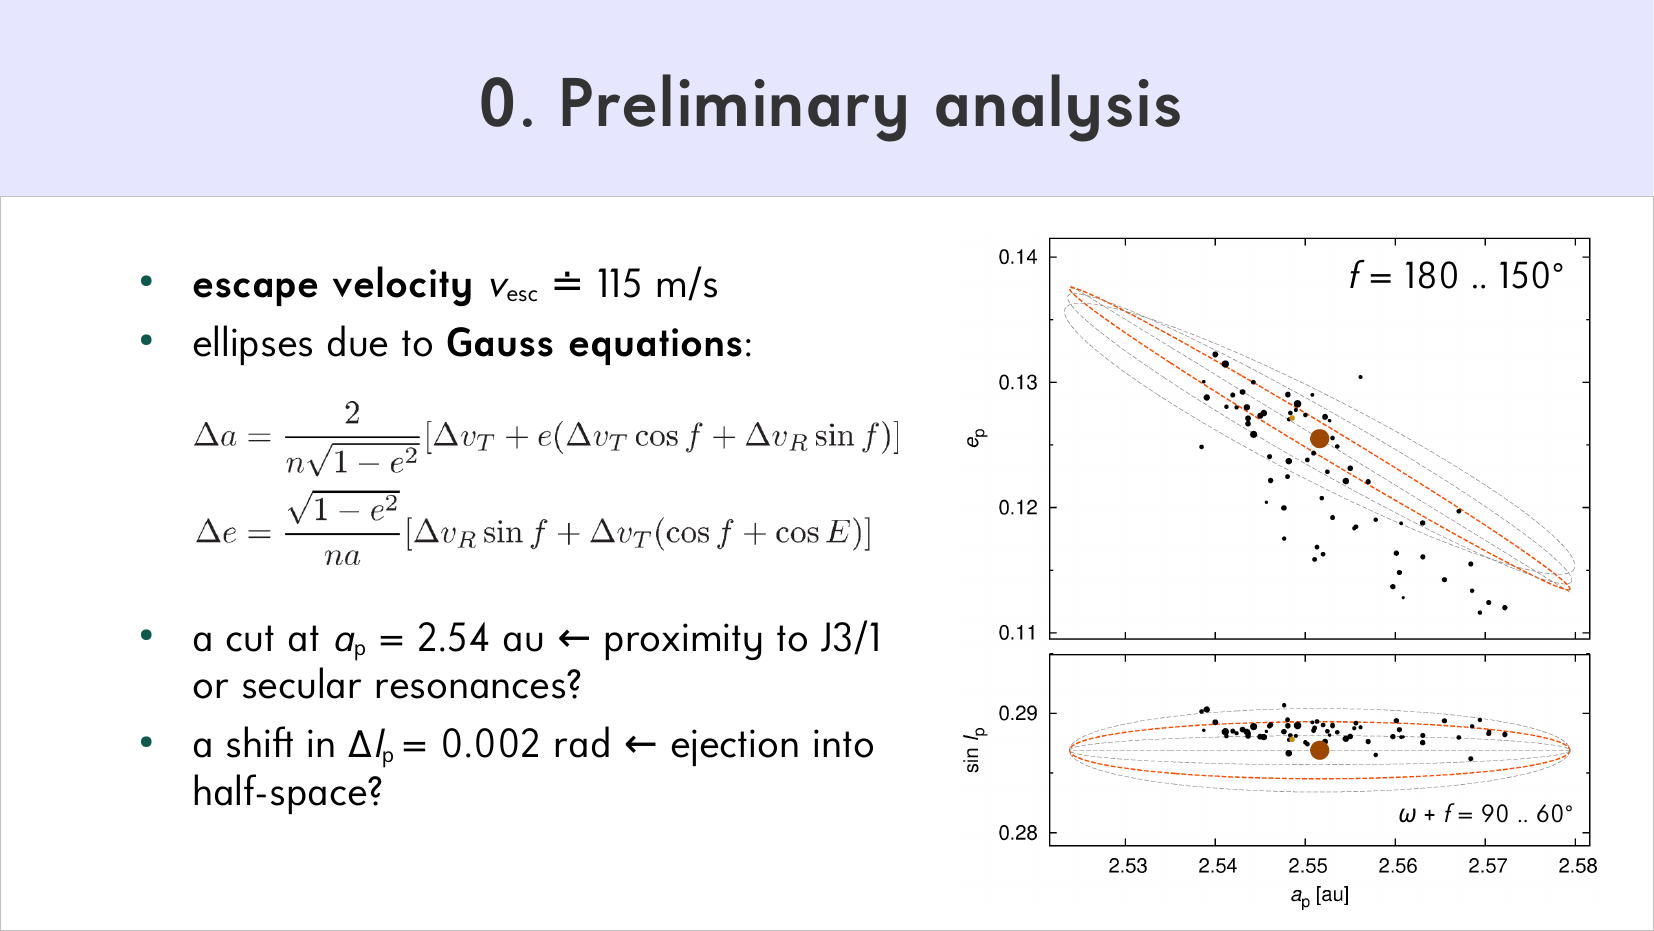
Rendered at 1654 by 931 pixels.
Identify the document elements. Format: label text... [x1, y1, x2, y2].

text_box ω + f = 90 .. 60° [1383, 791, 1592, 836]
picture [959, 226, 1603, 910]
text_box f = 180 .. 150° [1319, 245, 1580, 305]
title 0. Preliminary analysis [124, 23, 1537, 179]
picture [194, 401, 898, 565]
list escape velocity vesc ≐ 115 m/s ellipses due to Gauss equations: a cut at ap = 2.54 au ← proximity to J3/1 or secular resonances? a shift in ΔIp = 0.002 rad ← ejection into half-space? [121, 258, 890, 816]
